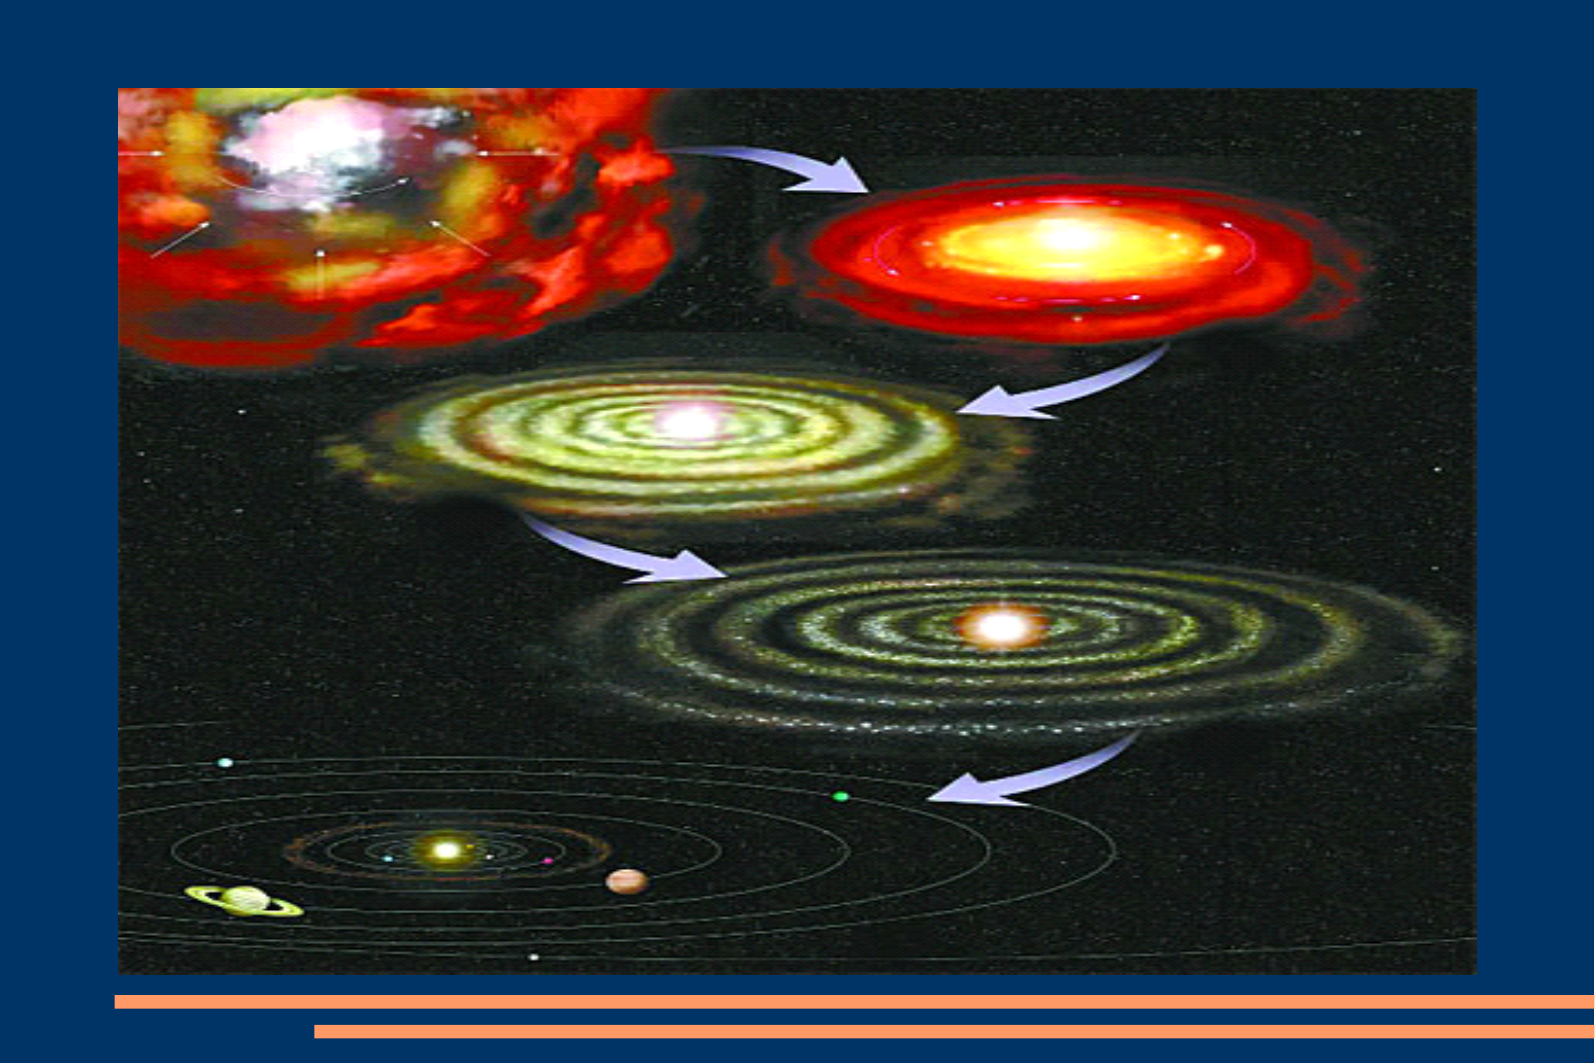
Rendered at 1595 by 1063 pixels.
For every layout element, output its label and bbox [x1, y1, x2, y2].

picture [118, 88, 1477, 975]
